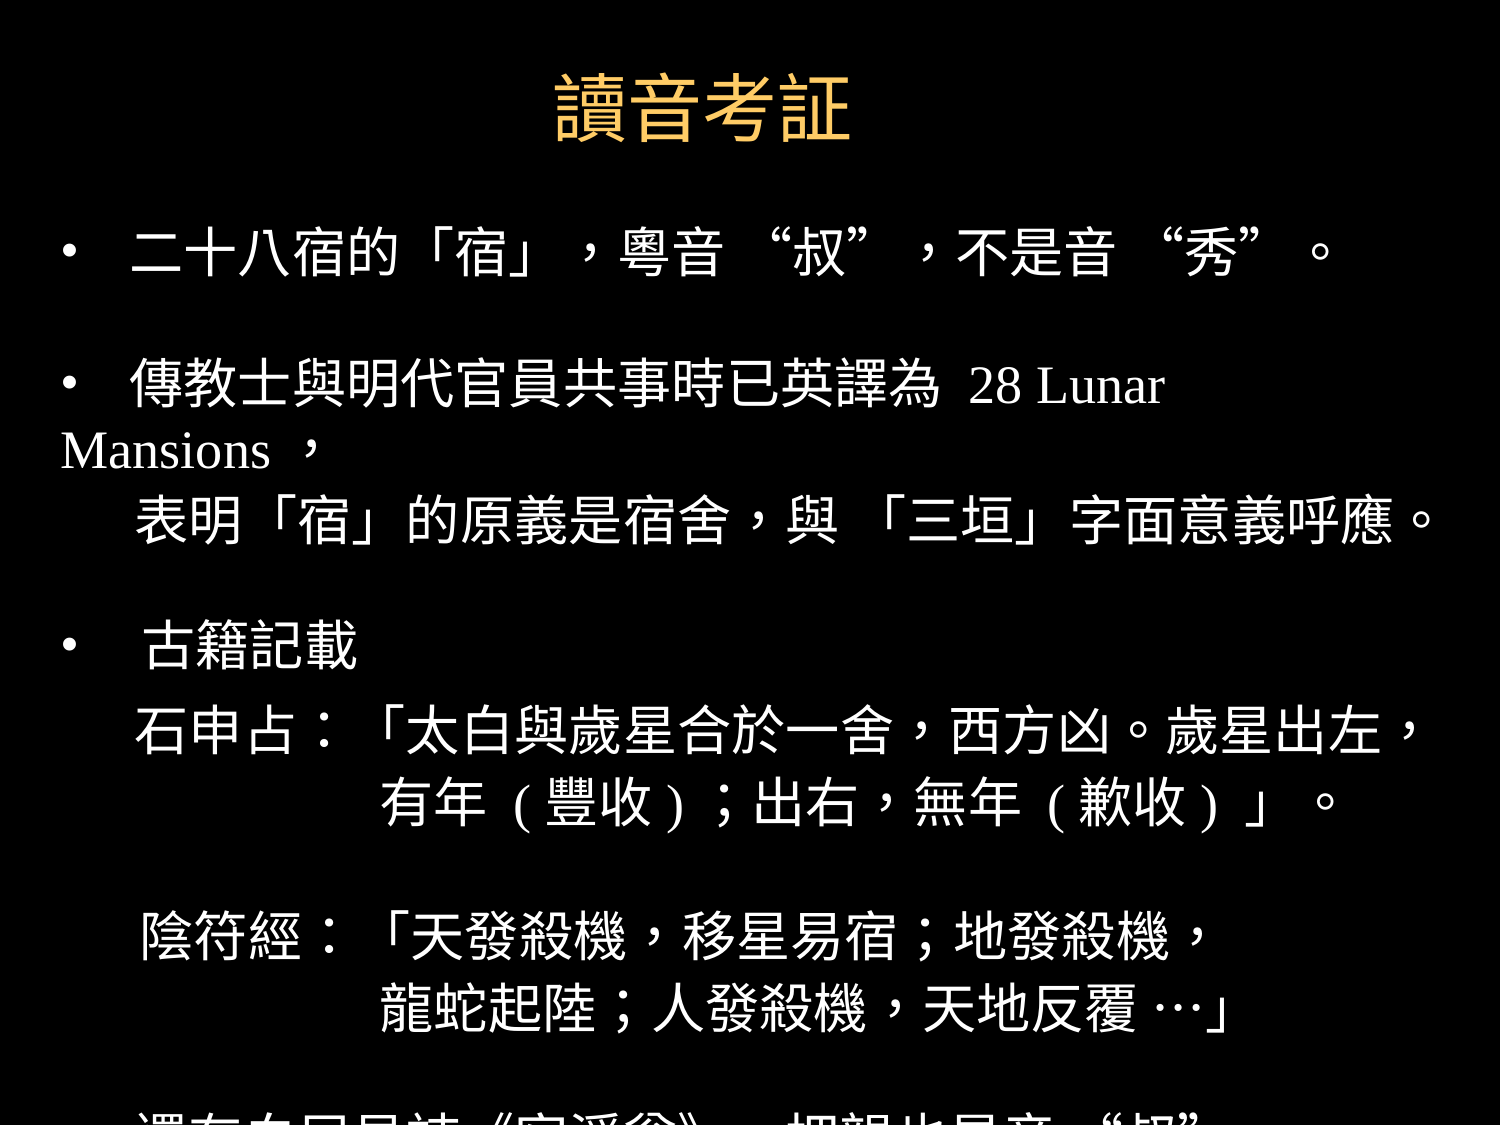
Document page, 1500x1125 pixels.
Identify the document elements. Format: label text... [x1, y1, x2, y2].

text_box 讀音考証 [537, 53, 892, 160]
text_box 二十八宿的「宿」，粵音 “叔”，不是音 “秀”。 傳教士與明代官員共事時已英譯為 28 Lunar Mansions， 表明「宿」的原義是宿舍，與 「三垣」字面意義呼應。 古籍記載 石申占：「太白與歲星合於一舍，西方凶。歲星出左， 有年 (豐收)；出右，無年 (歉收) 」。 陰符經：「天發殺機，移星易宿；地發殺機， 龍蛇起陸；人發殺機，天地反覆 …」 還有白居易詩《宿溪翁》，押韻也是音 “叔”。 [45, 210, 1464, 1125]
